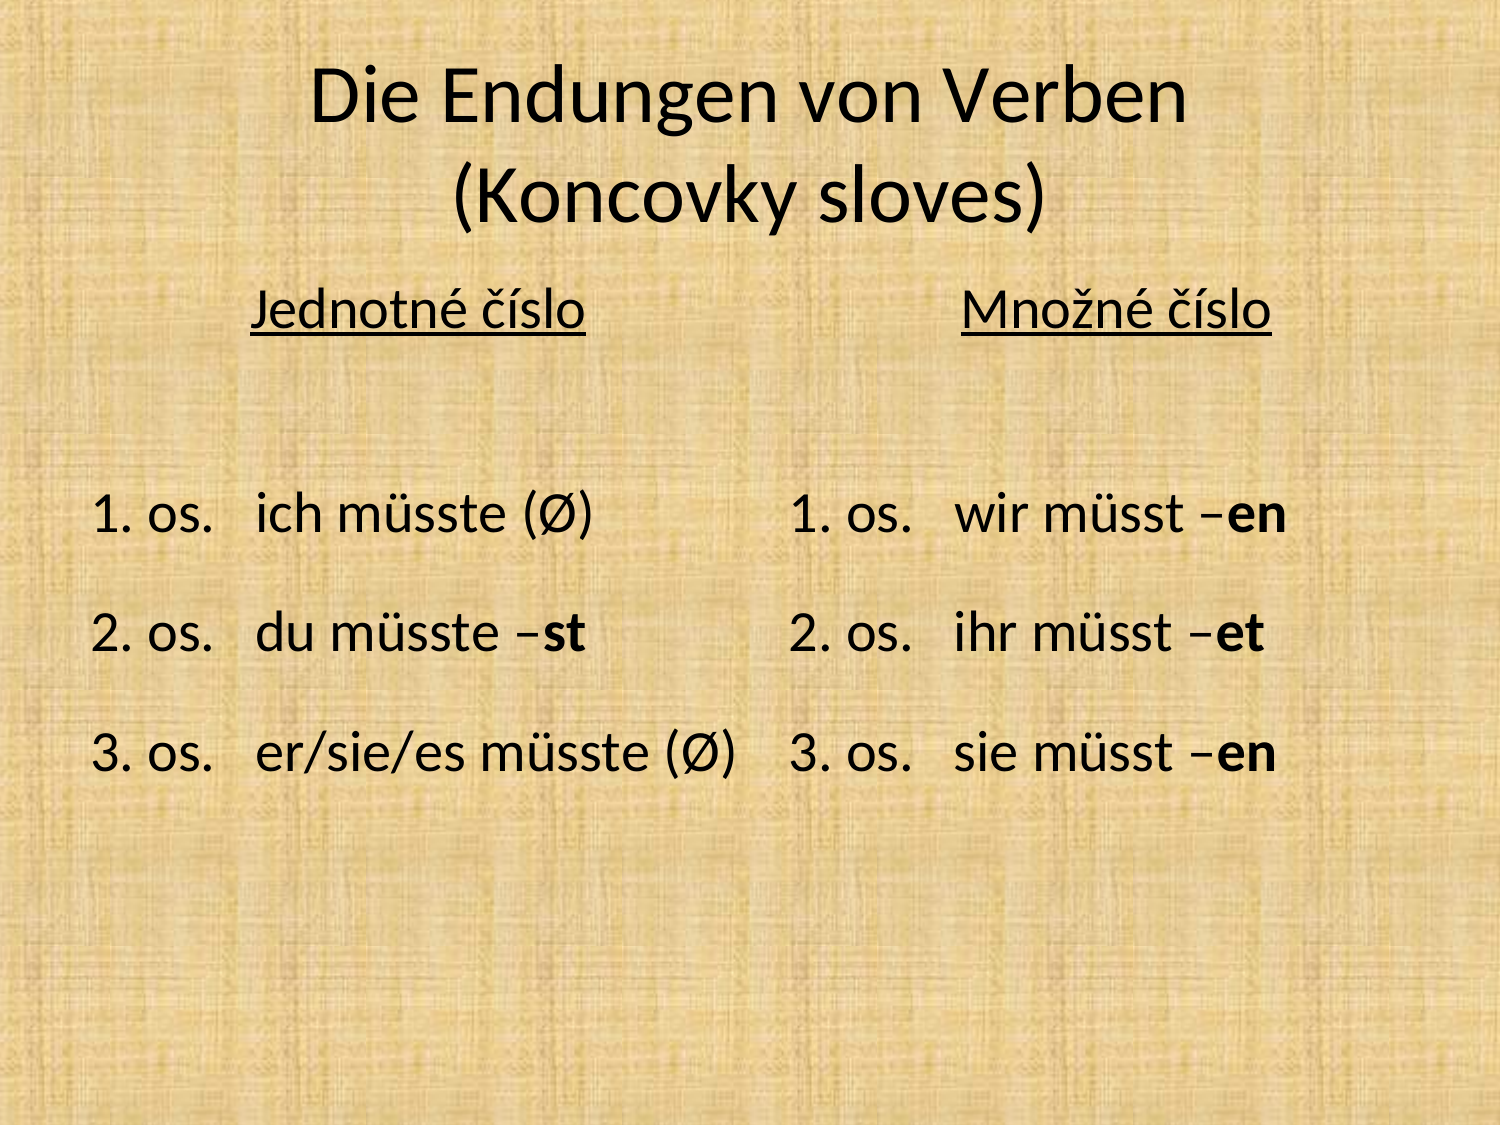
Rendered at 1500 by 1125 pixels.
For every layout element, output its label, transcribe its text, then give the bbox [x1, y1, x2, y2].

list Jednotné číslo 1. os. ich müsste (Ø) 2. os. du müsste –st 3. os. er/sie/es müsste (Ø) [75, 262, 762, 1006]
picture [0, 0, 1500, 1125]
list Množné číslo 1. os. wir müsst –en 2. os. ihr müsst –et 3. os. sie müsst –en [773, 262, 1459, 1006]
title Die Endungen von Verben (Koncovky sloves) [75, 31, 1426, 247]
